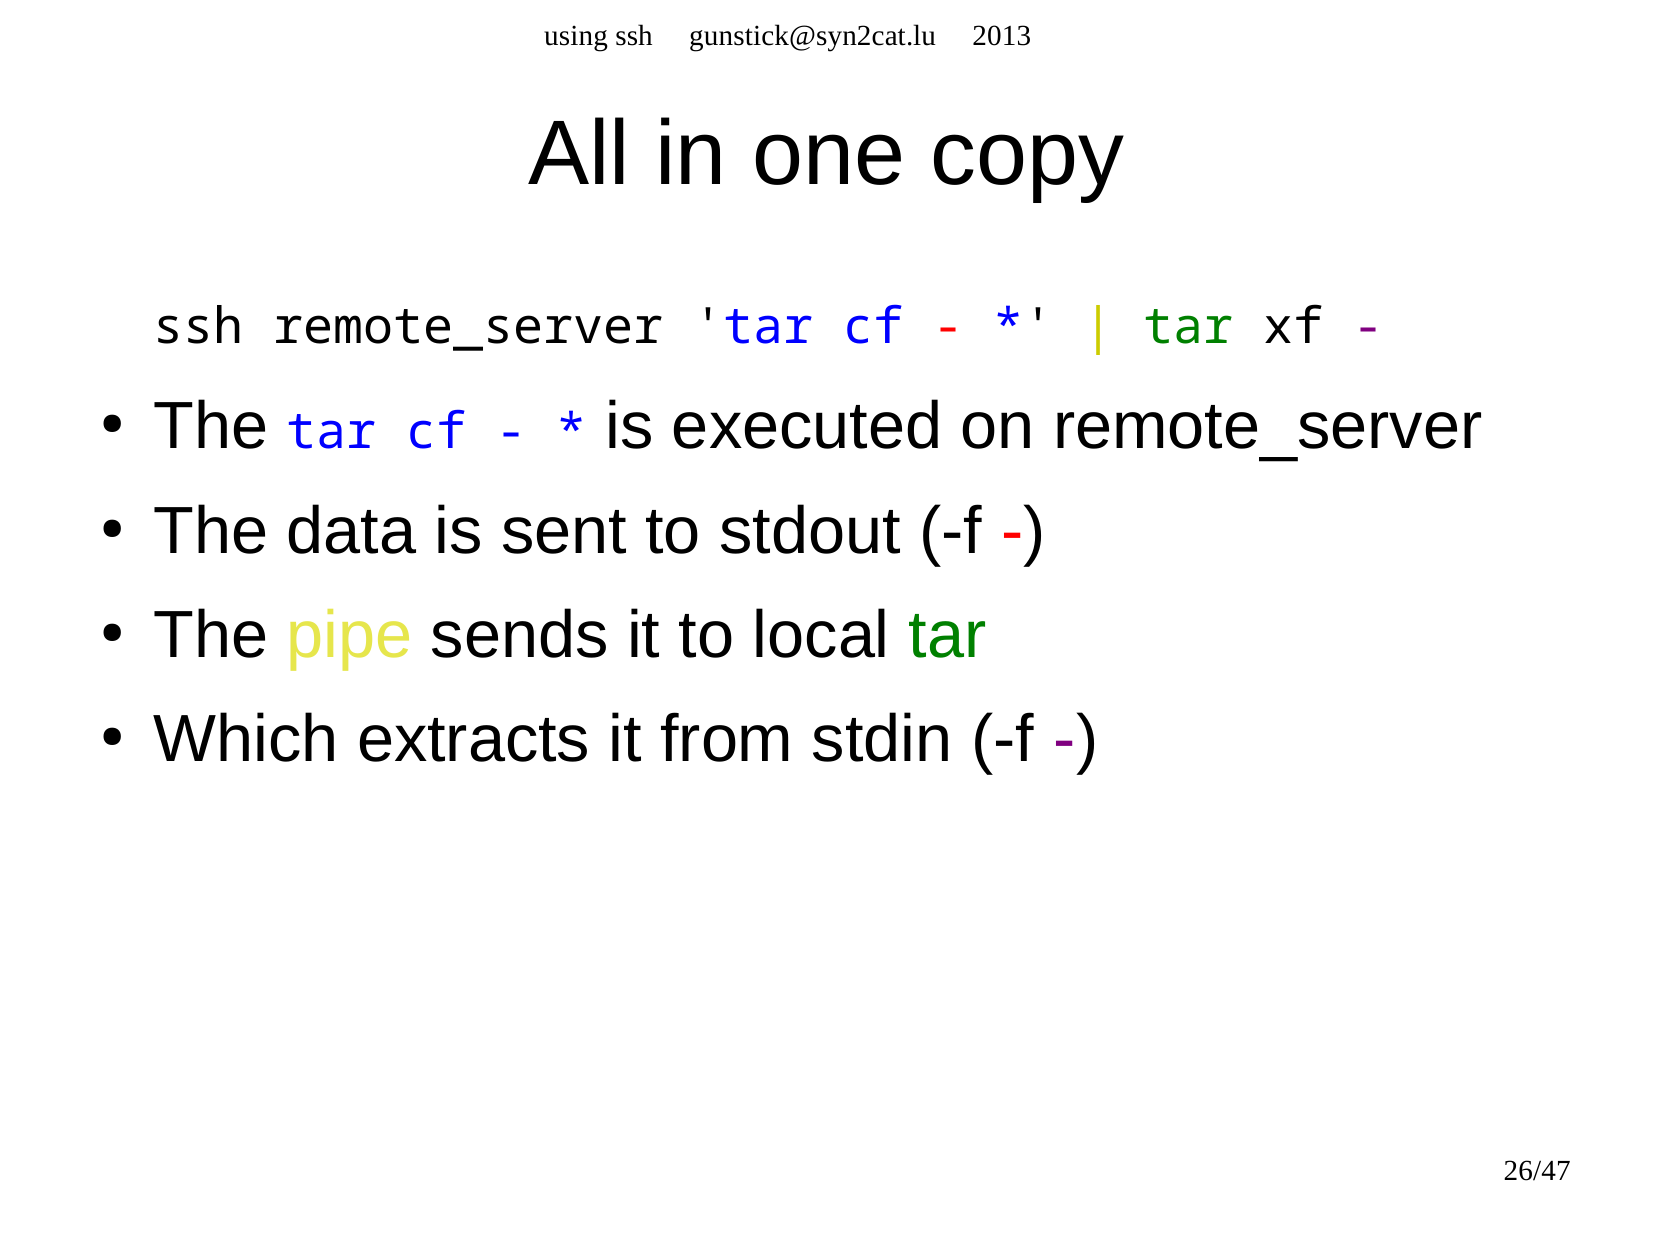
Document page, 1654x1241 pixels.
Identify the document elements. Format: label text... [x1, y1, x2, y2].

title All in one copy [82, 49, 1571, 257]
list ssh remote_server 'tar cf - *' | tar xf - The tar cf - * is executed on remote_server The data is sent to stdout (-f -) The pipe sends it to local tar Which extracts it from stdin (-f -) [82, 290, 1538, 1010]
